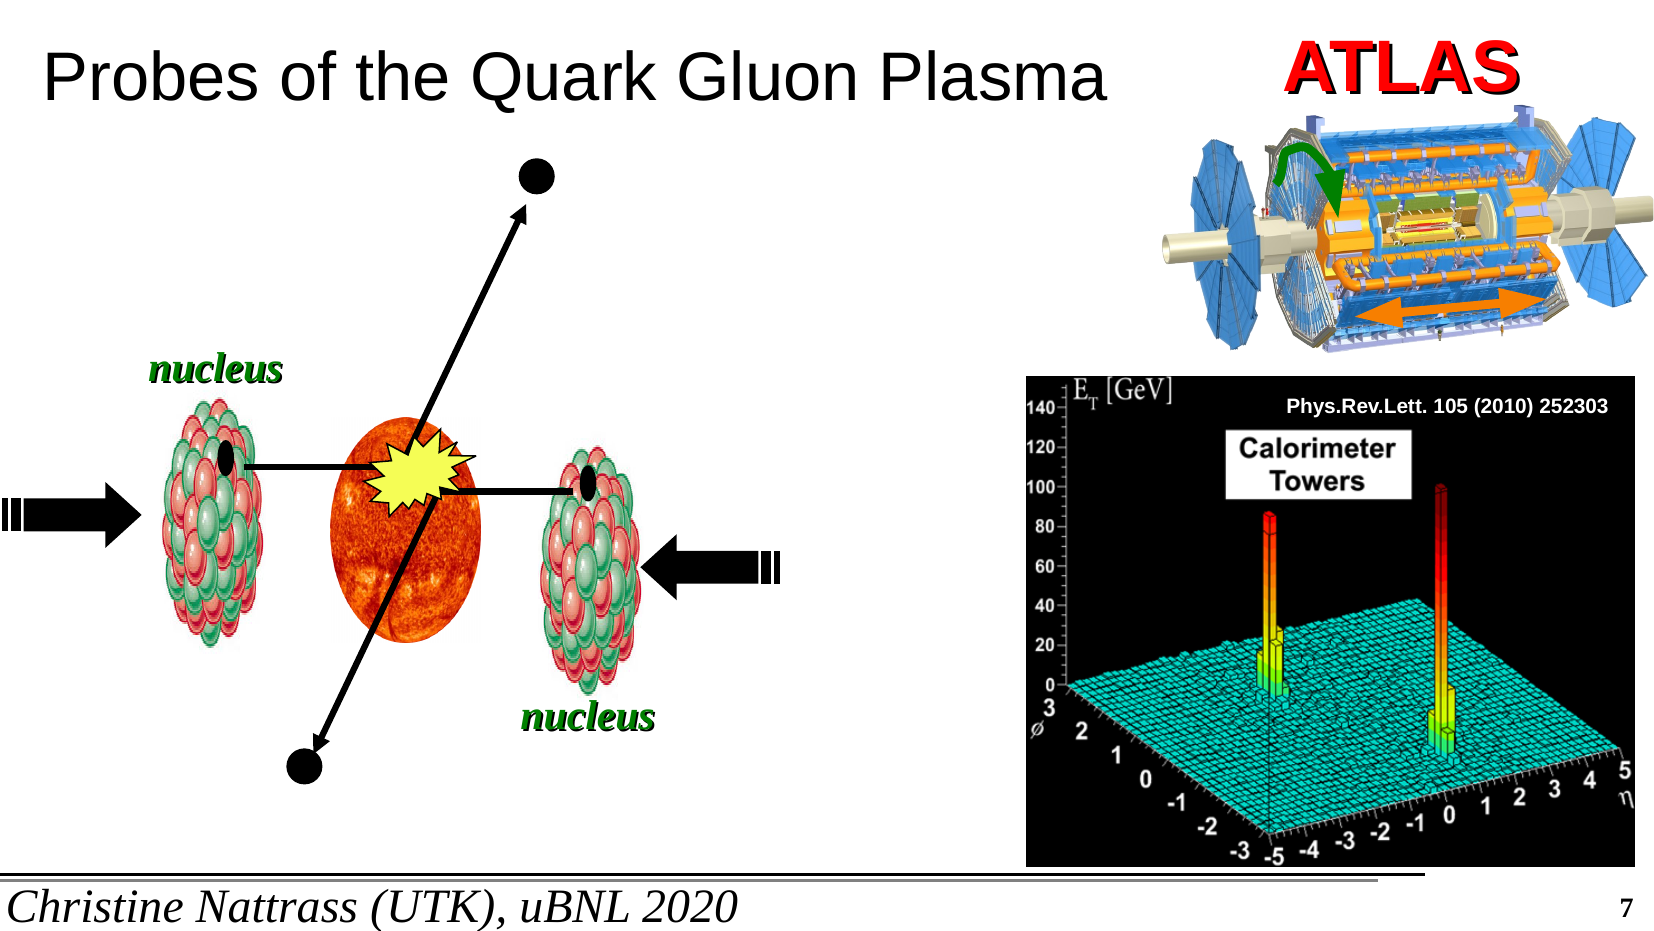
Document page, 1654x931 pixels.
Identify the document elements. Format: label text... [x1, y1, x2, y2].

text_box [363, 429, 477, 517]
text_box [24, 483, 141, 547]
text_box [641, 535, 758, 599]
picture [418, 417, 481, 488]
text_box [580, 466, 596, 501]
text_box nucleus [133, 336, 298, 399]
text_box [762, 552, 771, 583]
picture [330, 417, 420, 464]
picture [330, 470, 432, 643]
title Probes of the Quark Gluon Plasma [29, 15, 1122, 139]
text_box [3, 499, 7, 531]
picture [1026, 37, 1654, 867]
picture [538, 431, 644, 685]
text_box [11, 499, 20, 531]
text_box Phys.Rev.Lett. 105 (2010) 252303 [1271, 387, 1650, 426]
picture [160, 399, 266, 654]
text_box ATLAS [1211, 18, 1593, 115]
text_box [287, 749, 322, 784]
text_box nucleus [505, 685, 670, 747]
picture [371, 495, 481, 643]
text_box [519, 159, 554, 194]
text_box [775, 552, 779, 583]
text_box [218, 440, 234, 476]
